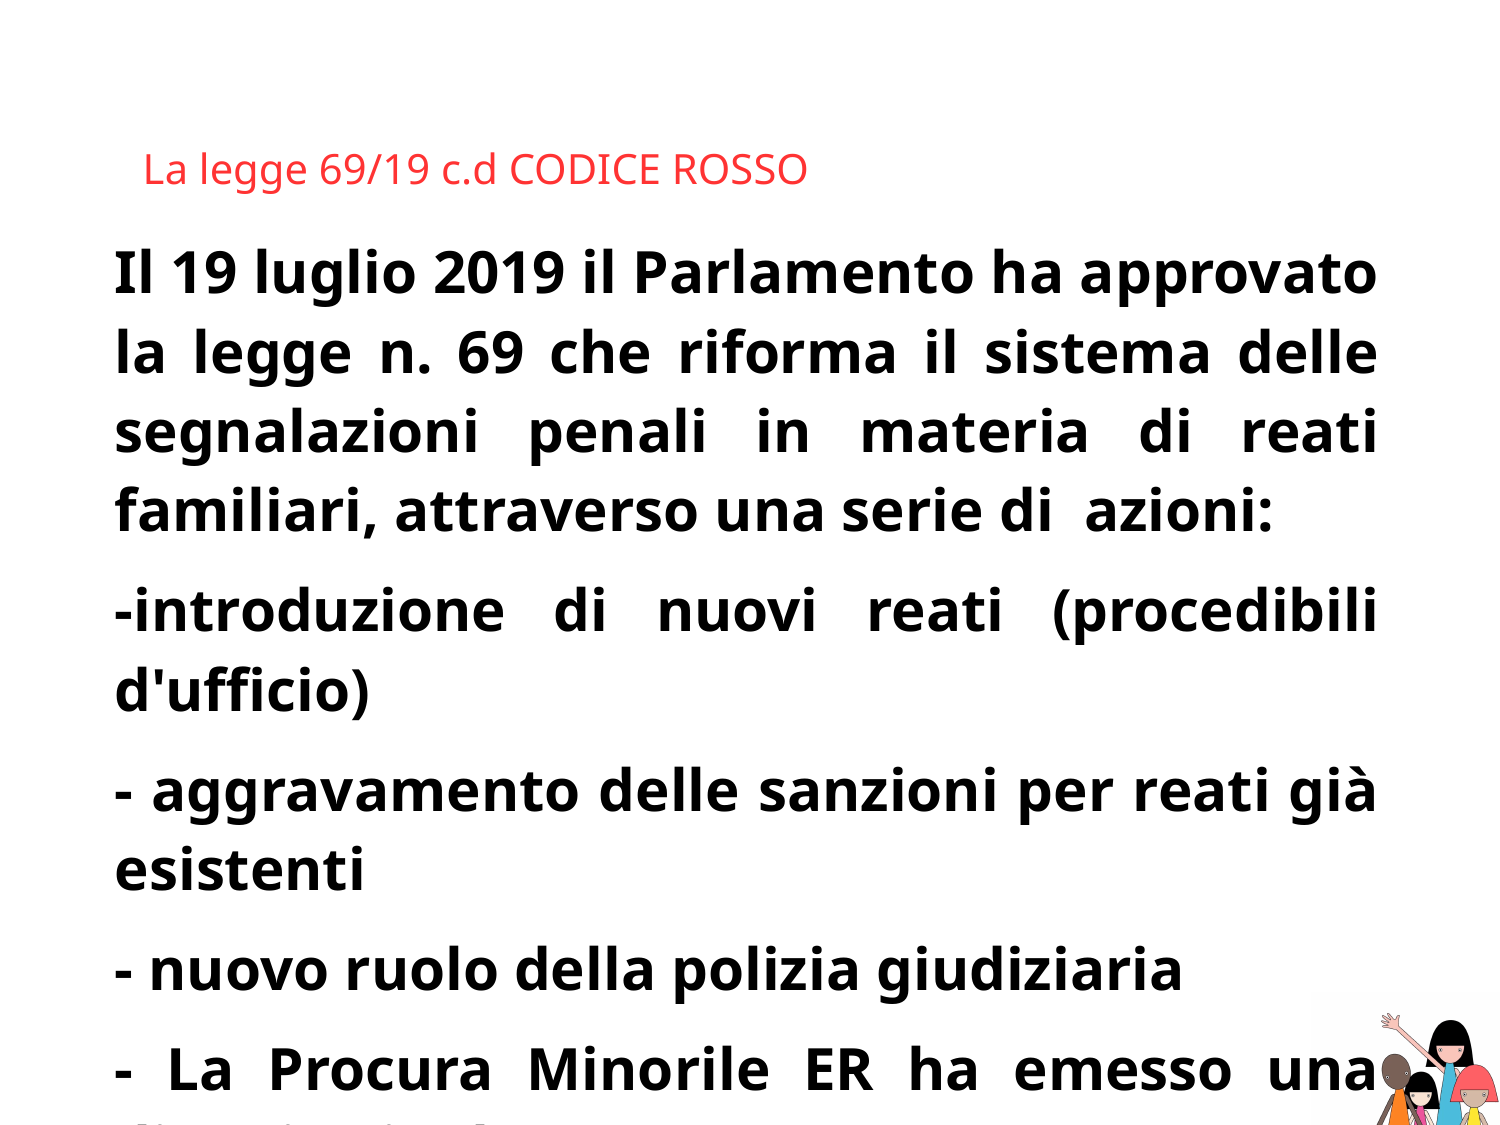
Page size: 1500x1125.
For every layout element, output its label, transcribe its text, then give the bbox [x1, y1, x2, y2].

text_box La legge 69/19 c.d CODICE ROSSO [127, 59, 1422, 278]
text_box Il 19 luglio 2019 il Parlamento ha approvato la legge n. 69 che riforma il sistema delle segnalazioni penali in materia di reati familiari, attraverso una serie di azioni: -introduzione di nuovi reati (procedibili d'ufficio) - aggravamento delle sanzioni per reati già esistenti - nuovo ruolo della polizia giudiziaria - La Procura Minorile ER ha emesso una direttiva in data 8/8/2019 NB fuori da questi reati, resta l'obbligo di segnalare direttamente alla Procura competente [100, 224, 1394, 998]
